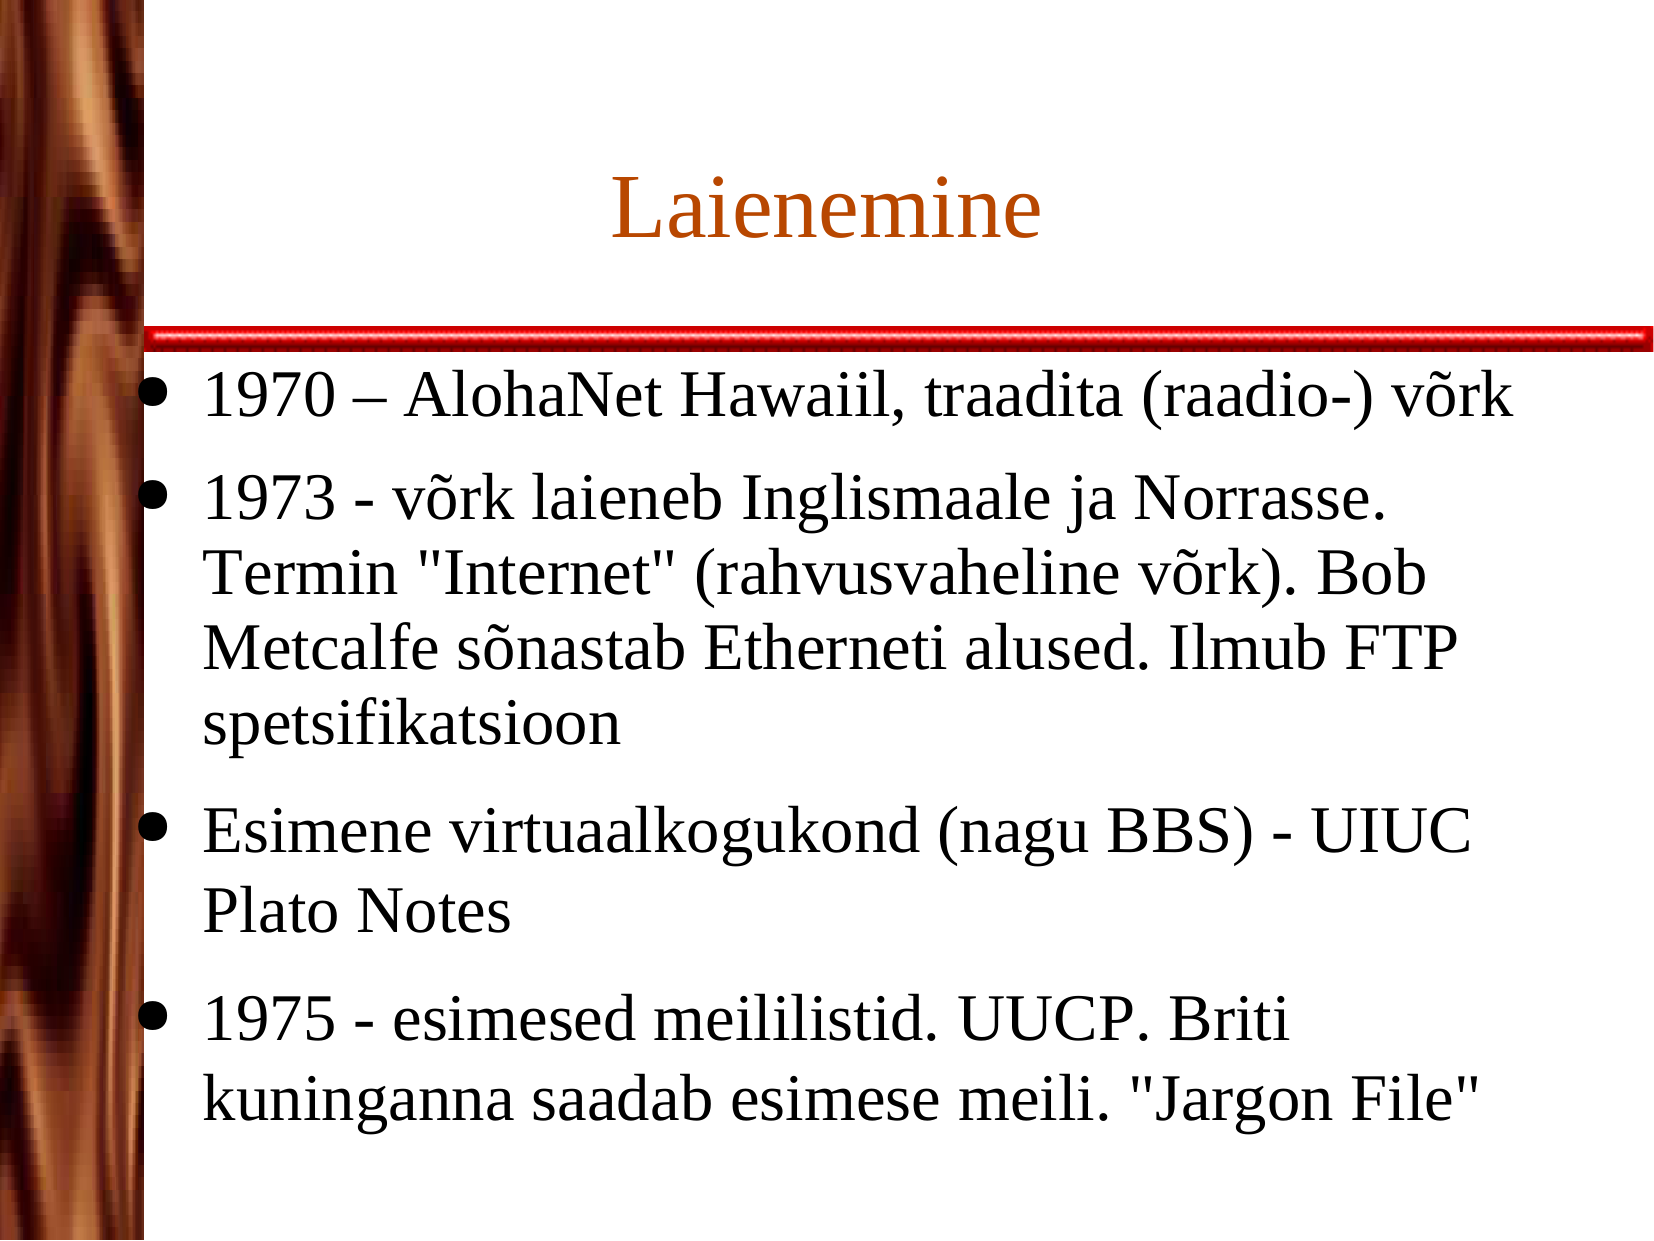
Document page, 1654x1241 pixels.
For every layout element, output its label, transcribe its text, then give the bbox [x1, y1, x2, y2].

list 1970 – AlohaNet Hawaiil, traadita (raadio-) võrk 1973 - võrk laieneb Inglismaale ja Norrasse. Termin "Internet" (rahvusvaheline võrk). Bob Metcalfe sõnastab Etherneti alused. Ilmub FTP spetsifikatsioon Esimene virtuaalkogukond (nagu BBS) - UIUC Plato Notes 1975 - esimesed meililistid. UUCP. Briti kuninganna saadab esimese meili. "Jargon File" [121, 356, 1533, 1138]
picture [0, 0, 1654, 1240]
title Laienemine [121, 102, 1533, 310]
